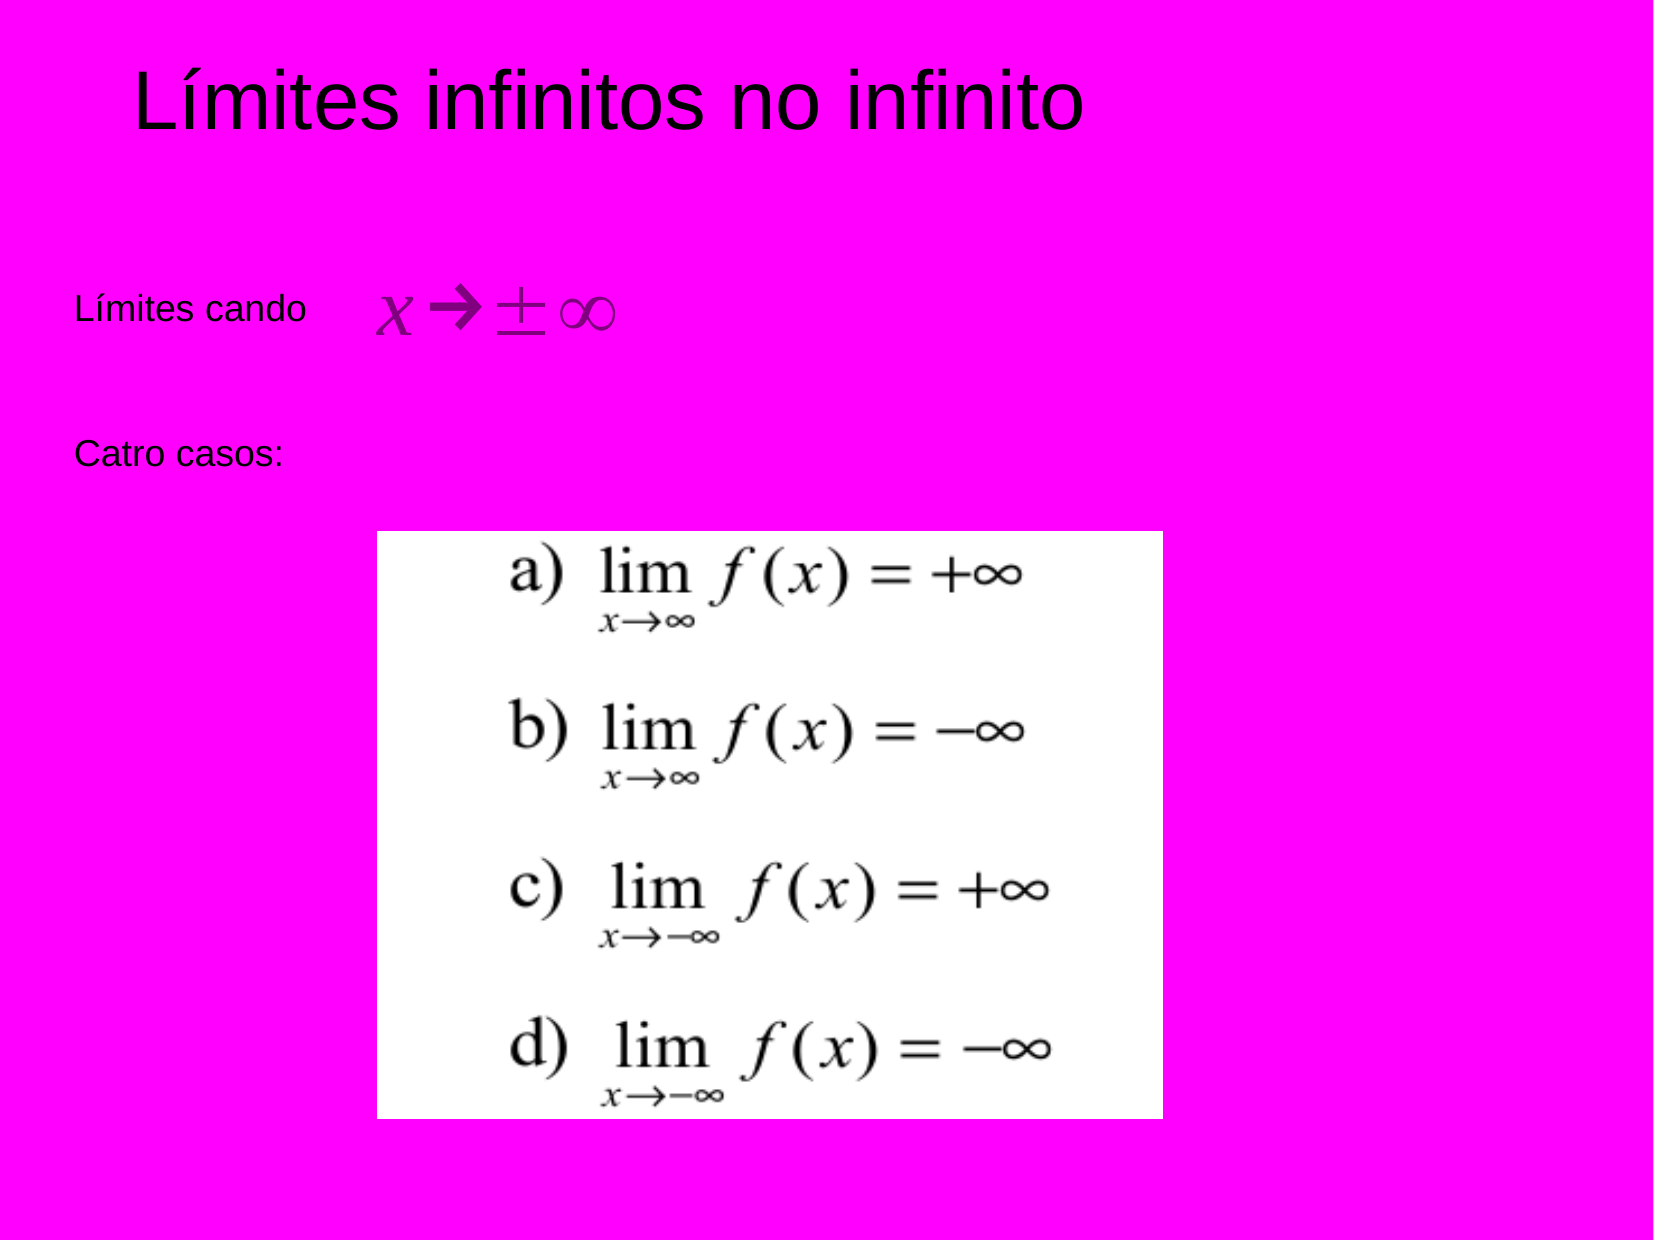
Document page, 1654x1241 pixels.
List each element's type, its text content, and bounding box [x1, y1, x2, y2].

chart [366, 262, 627, 355]
text_box Límites cando [59, 279, 322, 337]
text_box Límites infinitos no infinito [118, 47, 1126, 156]
picture [377, 531, 1163, 1119]
text_box Catro casos: [59, 425, 299, 483]
